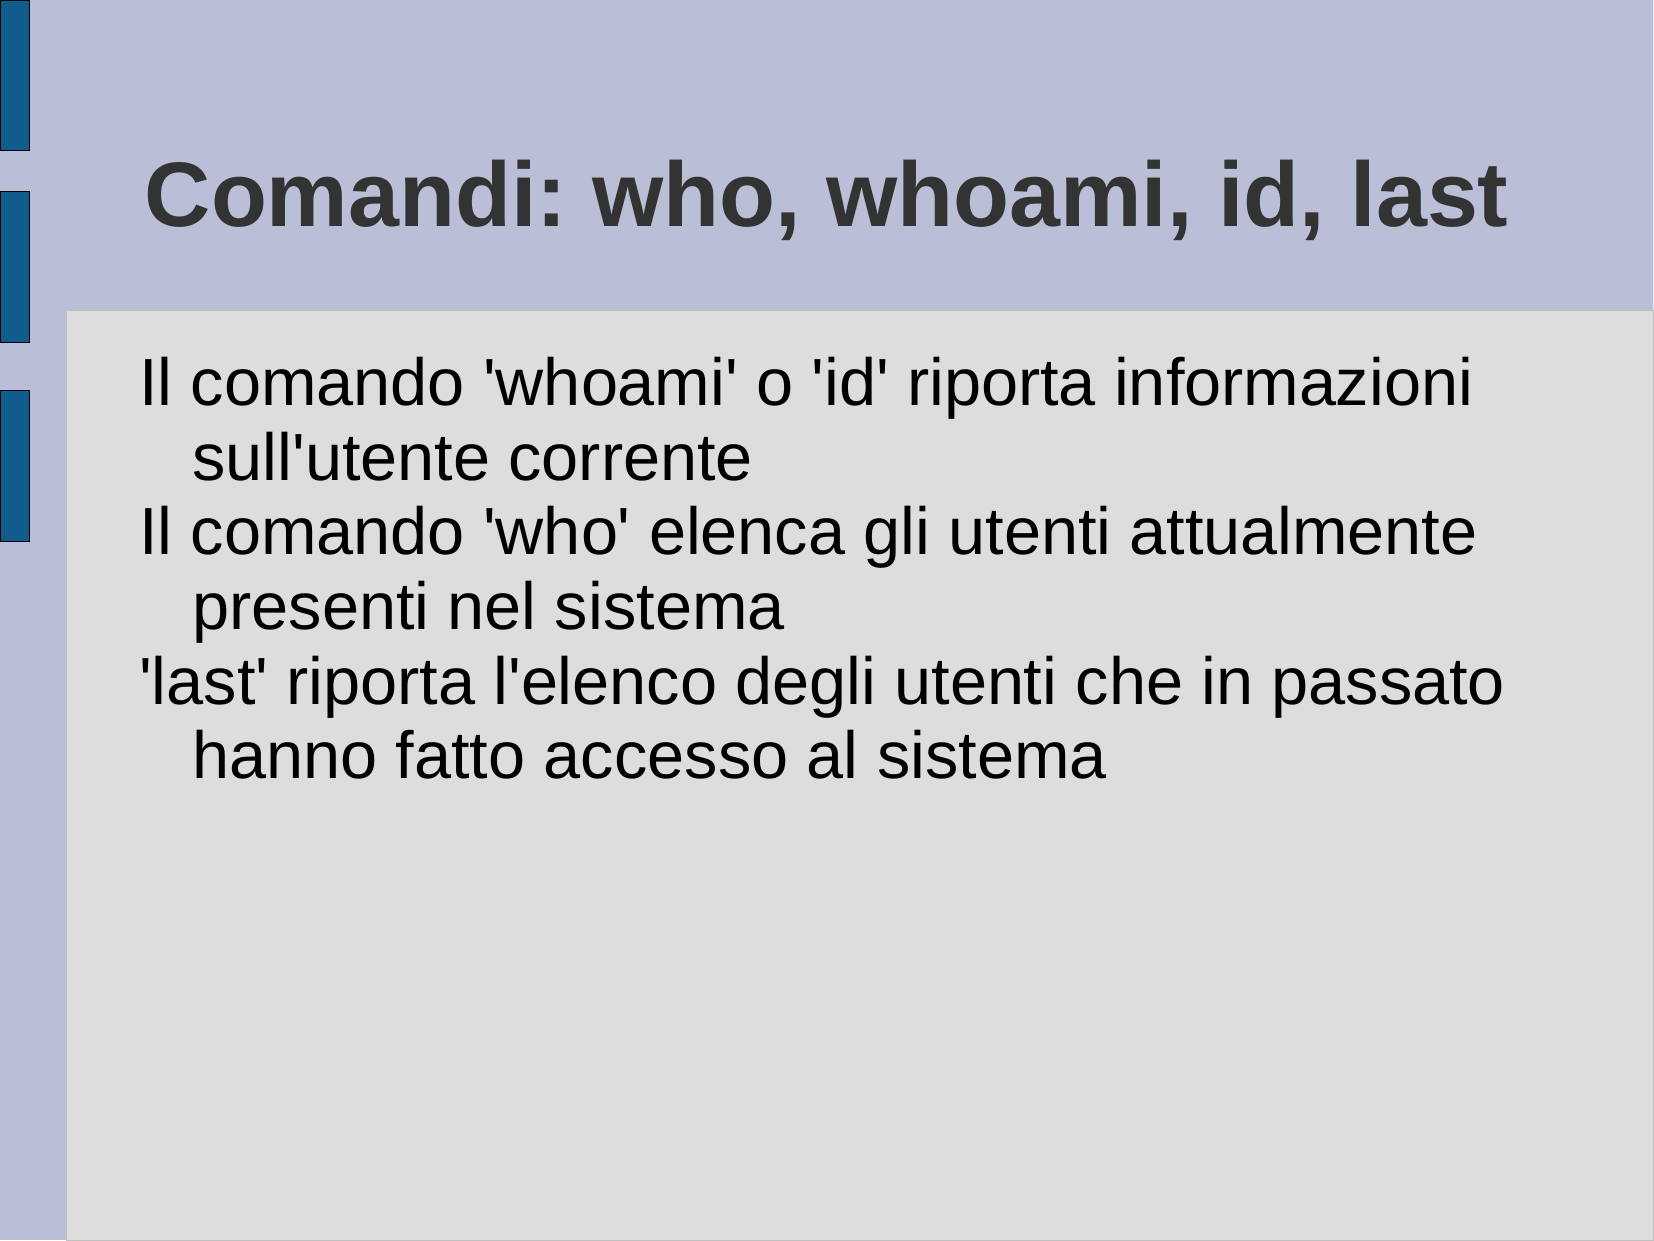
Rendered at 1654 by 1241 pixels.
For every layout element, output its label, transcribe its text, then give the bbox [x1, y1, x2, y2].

list Il comando 'whoami' o 'id' riporta informazioni sull'utente corrente Il comando 'who' elenca gli utenti attualmente presenti nel sistema 'last' riporta l'elenco degli utenti che in passato hanno fatto accesso al sistema [121, 344, 1534, 1127]
title Comandi: who, whoami, id, last [121, 87, 1534, 302]
